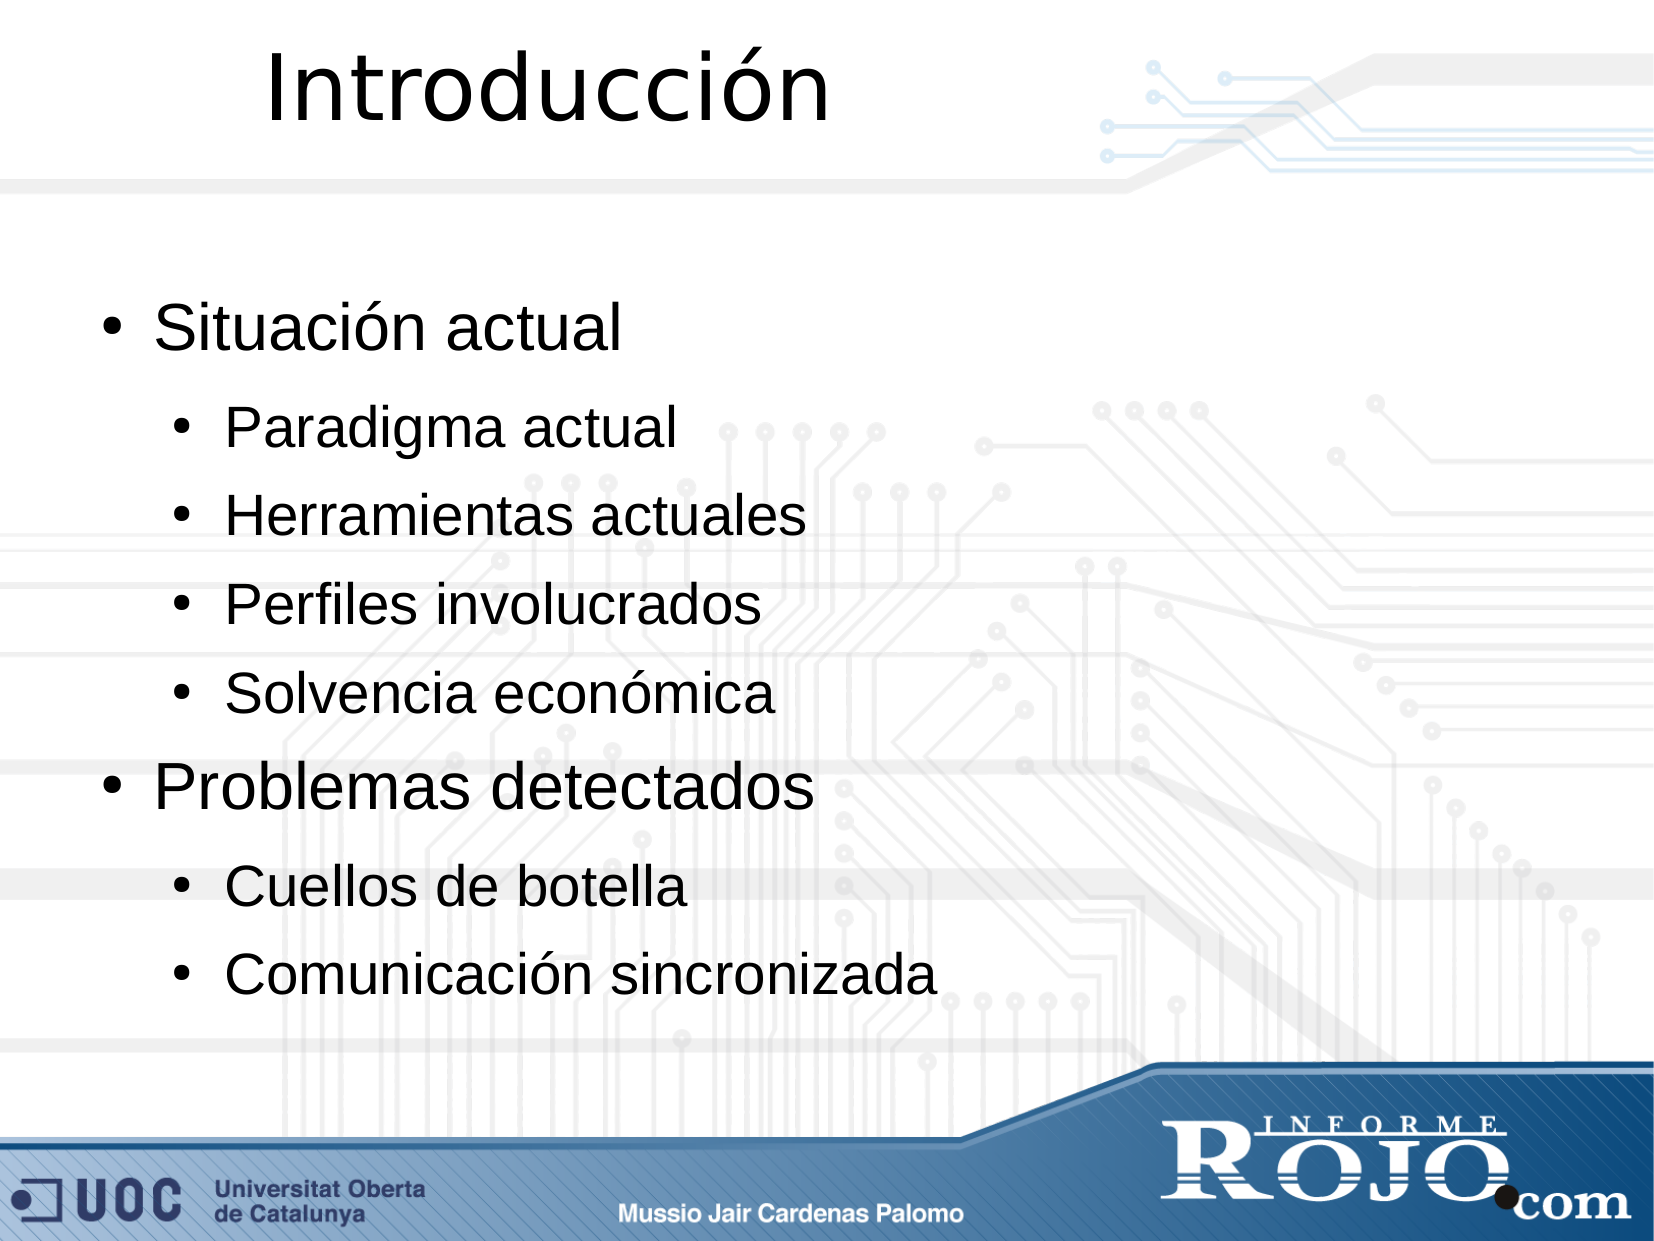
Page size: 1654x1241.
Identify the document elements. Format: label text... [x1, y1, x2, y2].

picture [0, 0, 1654, 1241]
list Situación actual Paradigma actual Herramientas actuales Perfiles involucrados Solvencia económica Problemas detectados Cuellos de botella Comunicación sincronizada [82, 290, 1538, 1010]
title Introducción [0, 0, 1099, 178]
